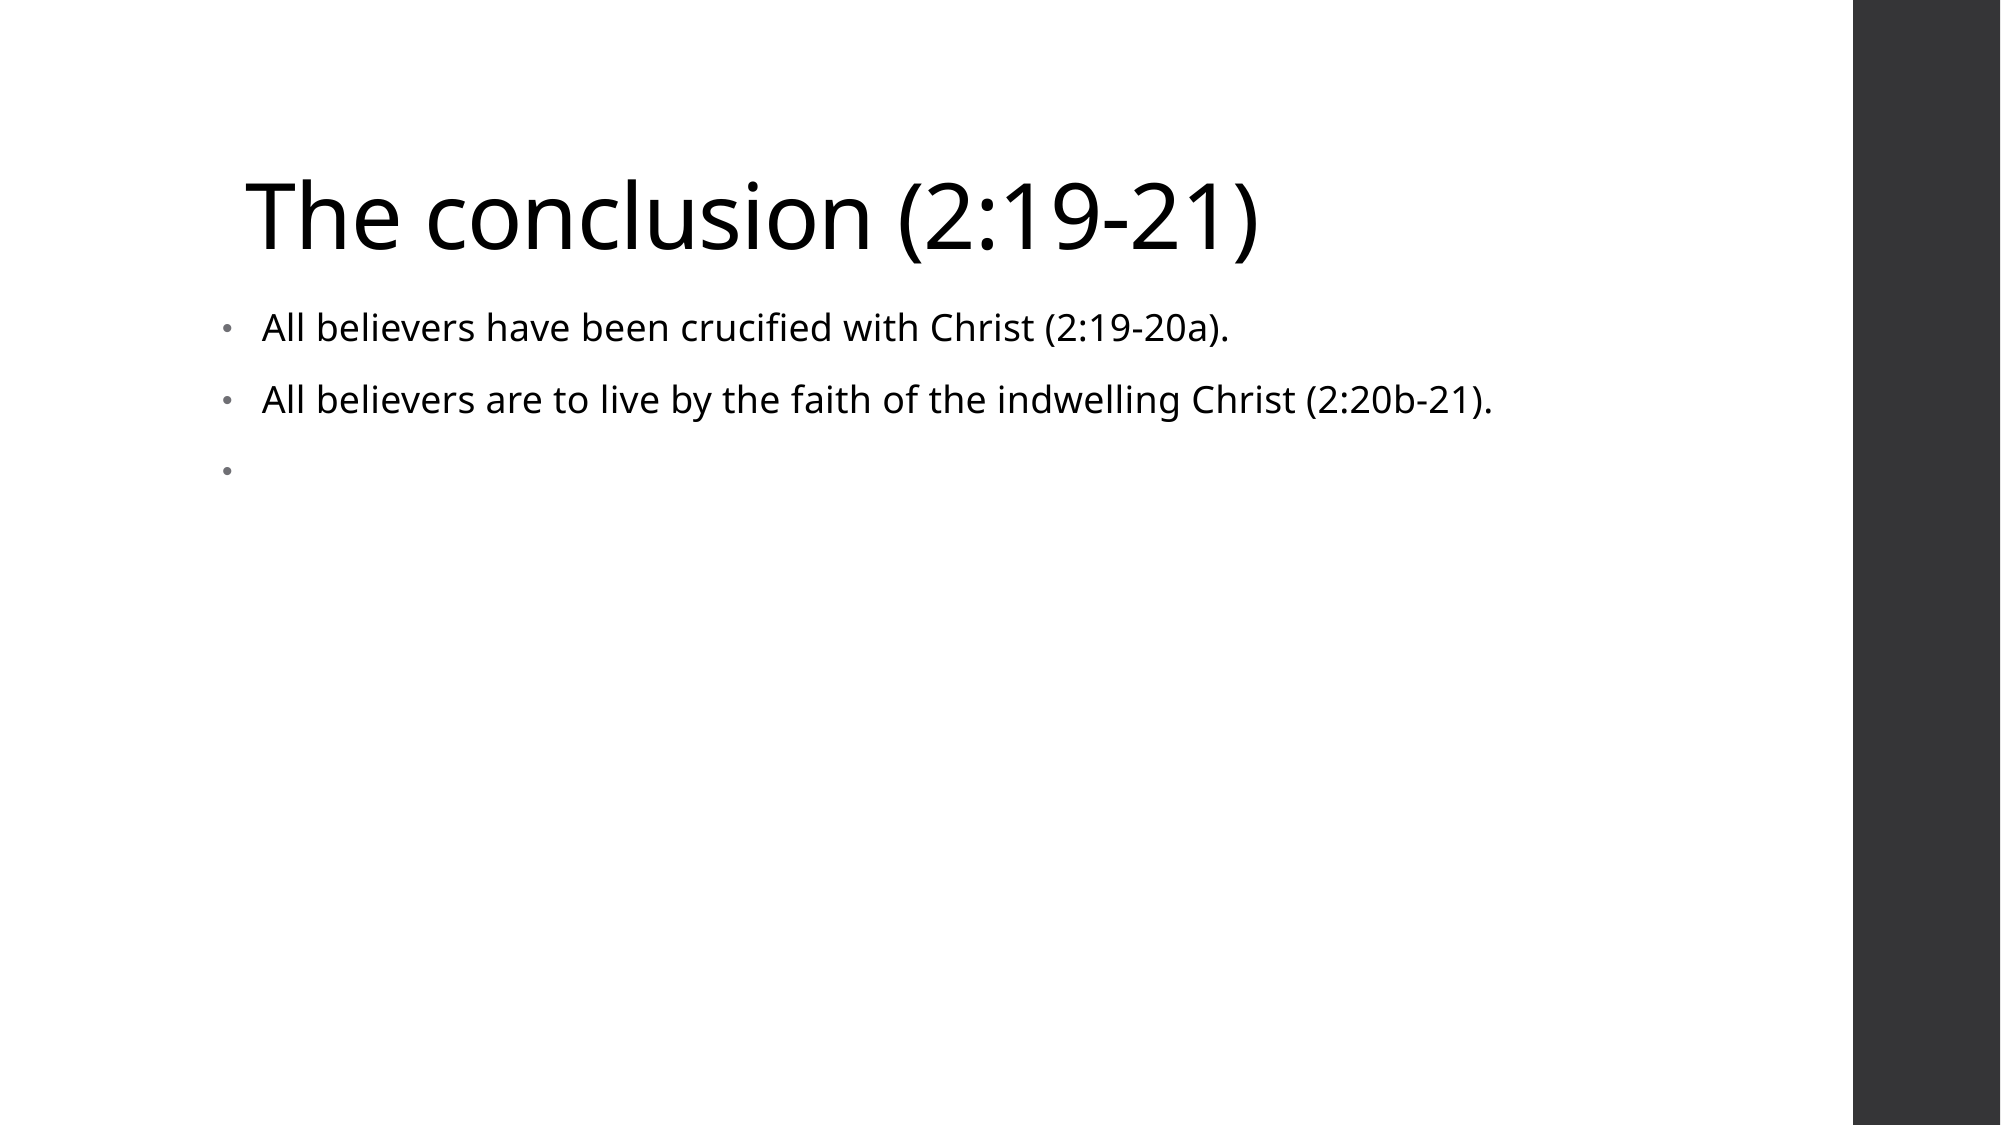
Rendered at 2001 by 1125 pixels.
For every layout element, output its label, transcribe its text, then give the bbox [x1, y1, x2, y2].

title The conclusion (2:19-21) [206, 60, 1797, 278]
list All believers have been crucified with Christ (2:19-20a). All believers are to live by the faith of the indwelling Christ (2:20b-21). [206, 299, 1617, 1014]
